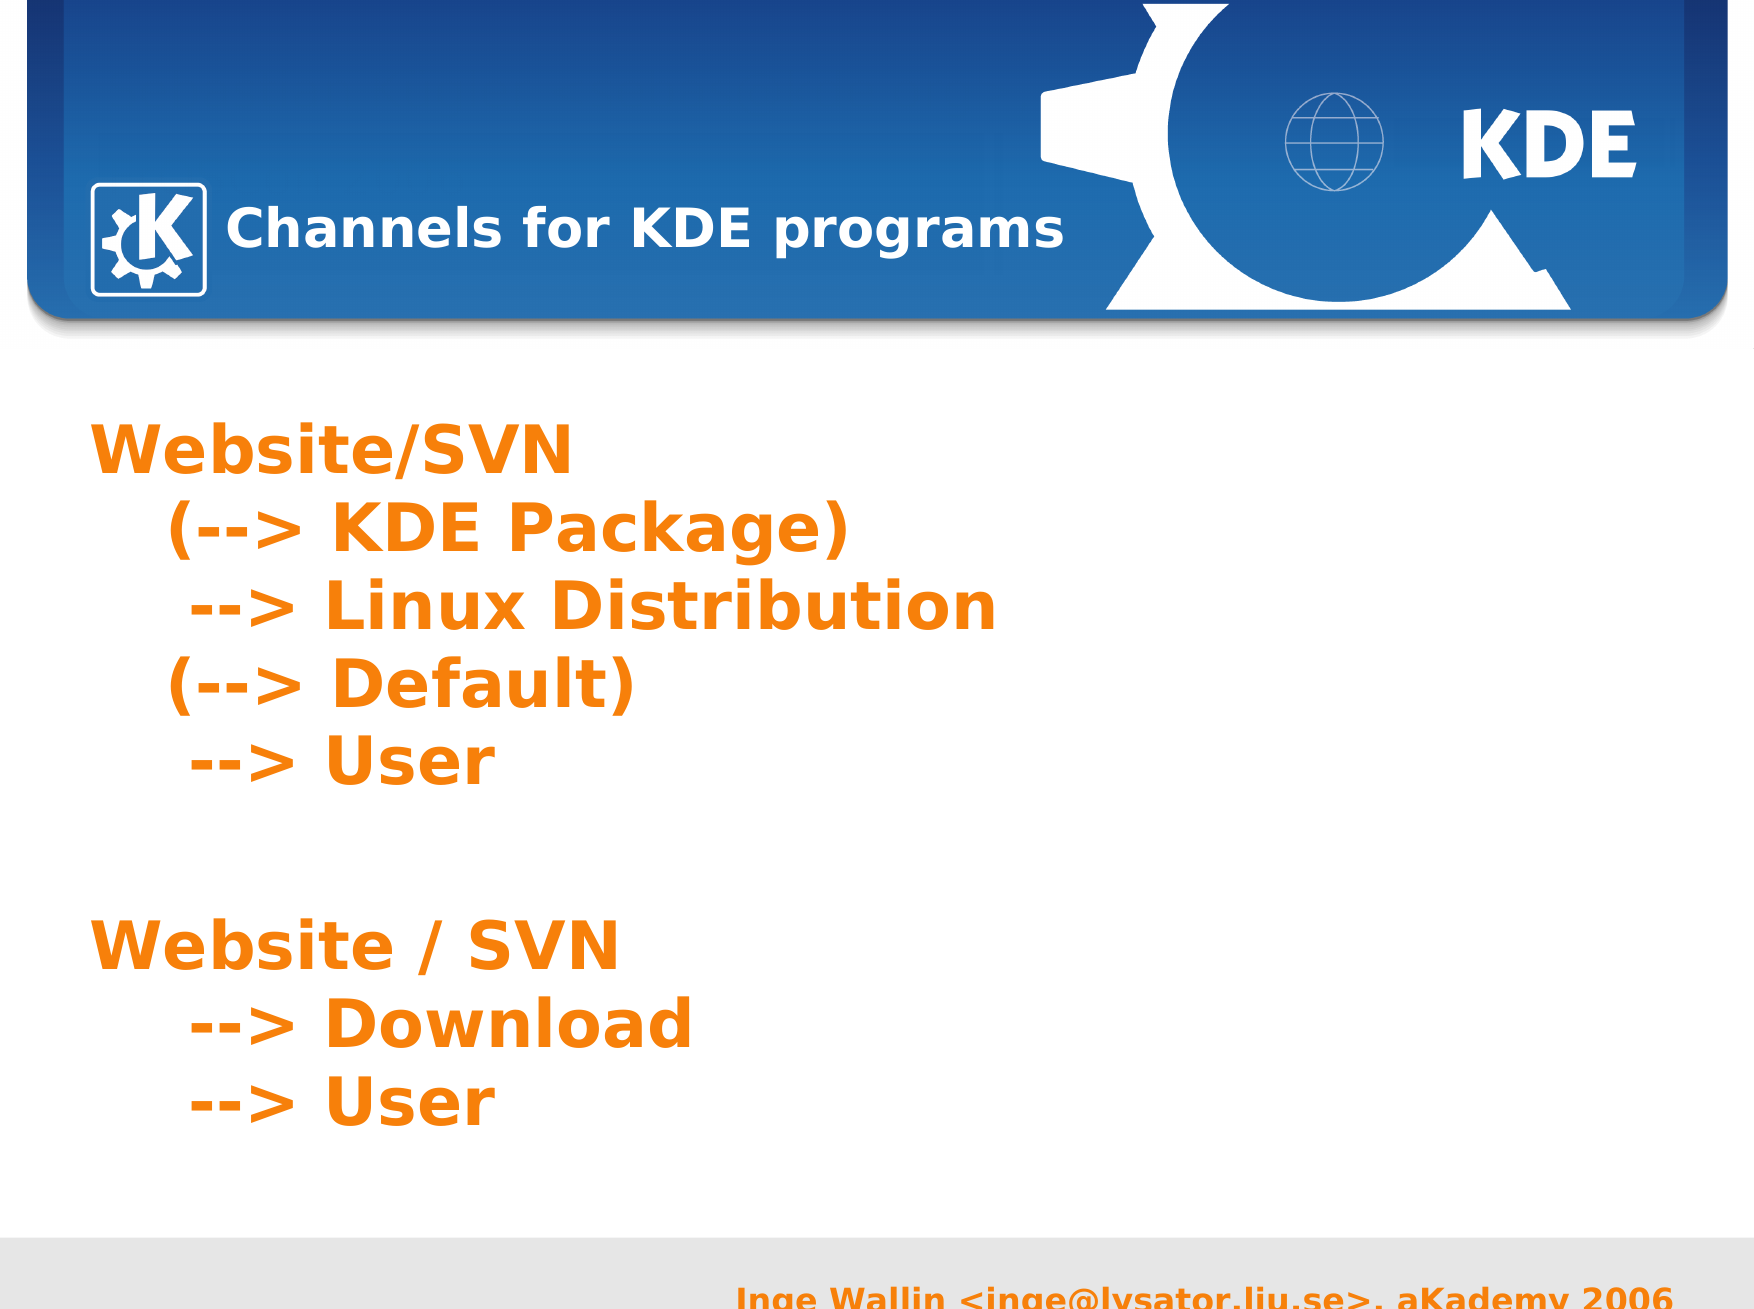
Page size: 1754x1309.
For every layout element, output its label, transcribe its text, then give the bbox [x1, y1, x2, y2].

title Channels for KDE programs [225, 187, 1126, 271]
list Website/SVN (--> KDE Package) --> Linux Distribution (--> Default) --> User Website / SVN --> Download --> User [71, 411, 1651, 1163]
picture [0, 0, 1754, 349]
